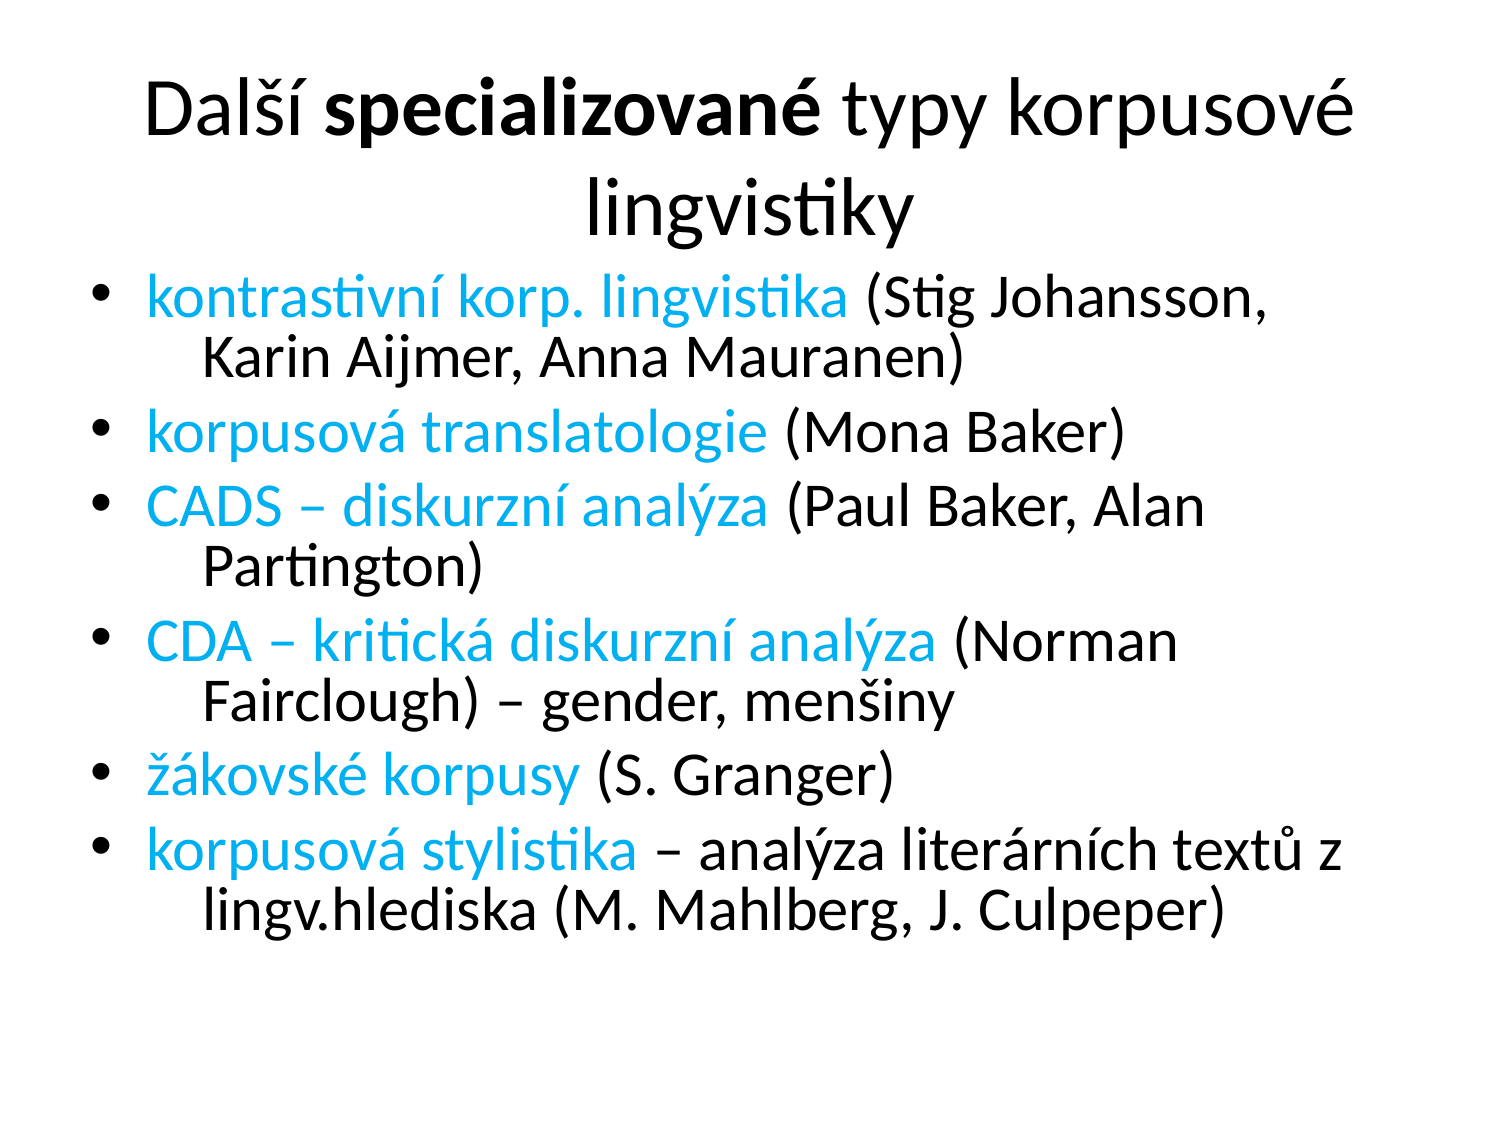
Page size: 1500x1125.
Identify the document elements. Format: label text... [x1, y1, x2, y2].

title Další specializované typy korpusové lingvistiky [75, 45, 1426, 233]
list kontrastivní korp. lingvistika (Stig Johansson, Karin Aijmer, Anna Mauranen) korpusová translatologie (Mona Baker) CADS – diskurzní analýza (Paul Baker, Alan Partington) CDA – kritická diskurzní analýza (Norman Fairclough) – gender, menšiny žákovské korpusy (S. Granger) korpusová stylistika – analýza literárních textů z lingv.hlediska (M. Mahlberg, J. Culpeper) [75, 262, 1426, 1005]
